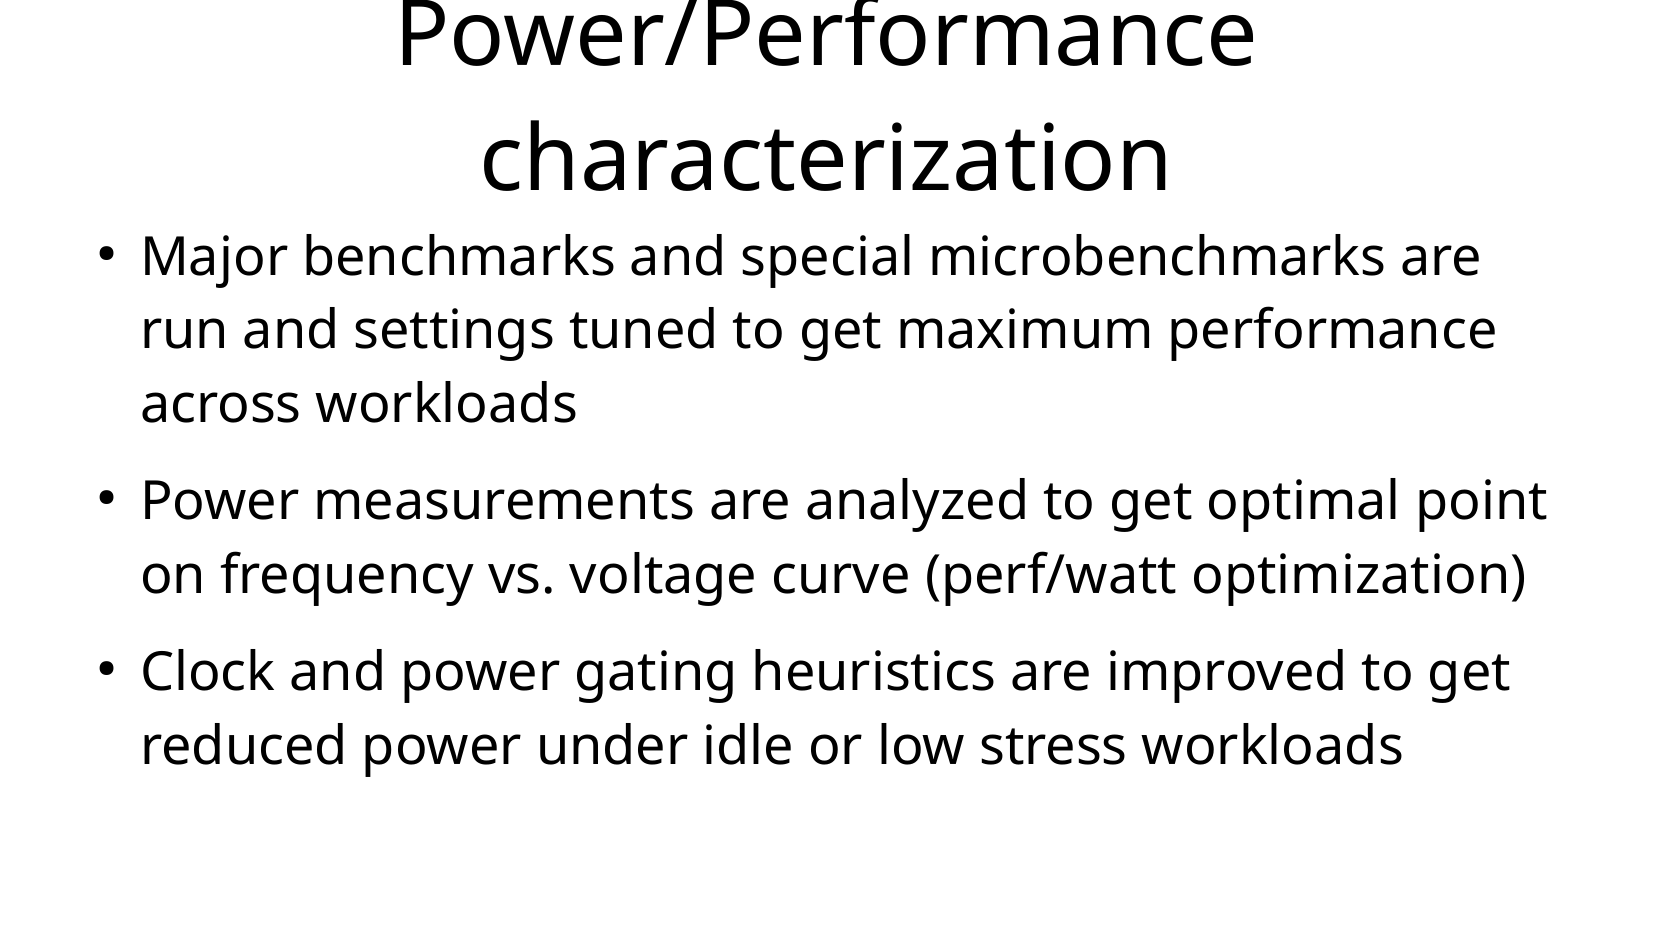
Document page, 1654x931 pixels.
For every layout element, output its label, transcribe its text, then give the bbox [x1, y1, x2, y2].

title Power/Performance characterization [82, 15, 1571, 171]
list Major benchmarks and special microbenchmarks are run and settings tuned to get maximum performance across workloads Power measurements are analyzed to get optimal point on frequency vs. voltage curve (perf/watt optimization) Clock and power gating heuristics are improved to get reduced power under idle or low stress workloads [82, 217, 1571, 841]
